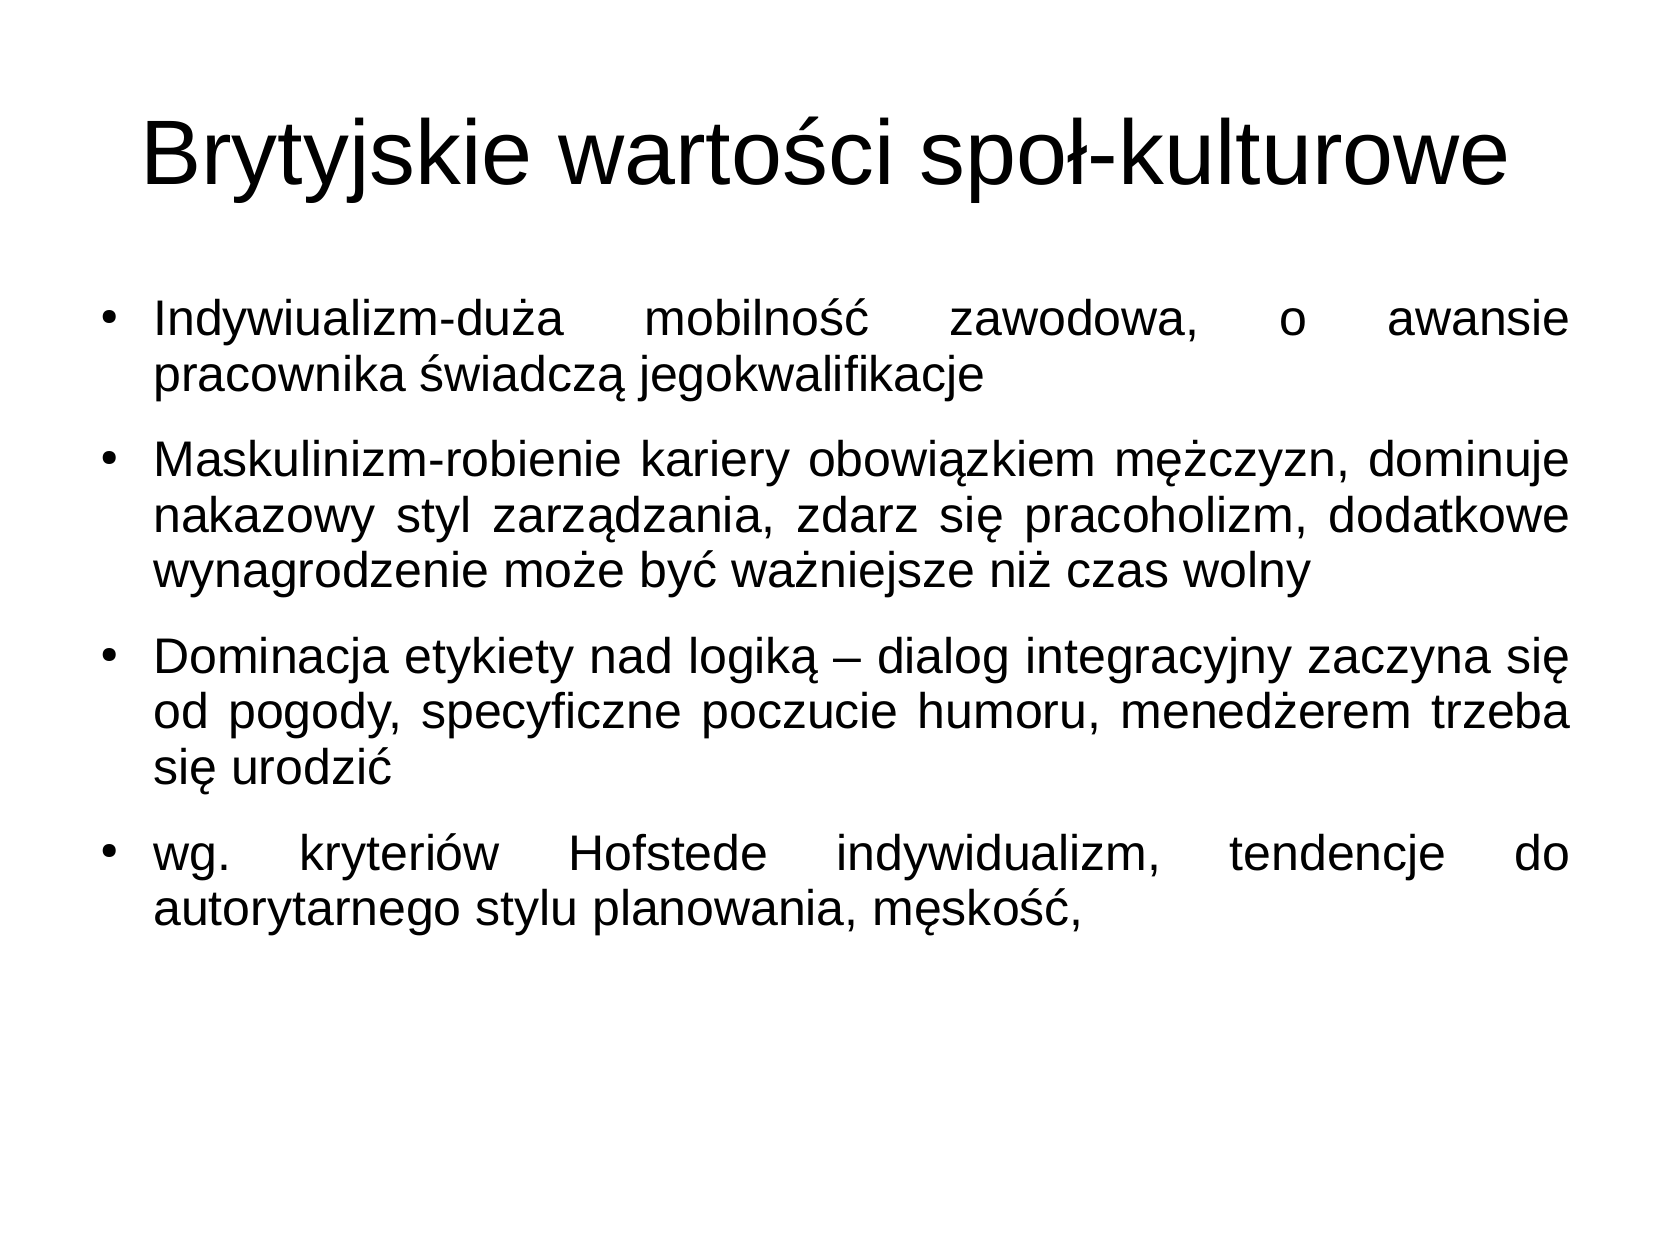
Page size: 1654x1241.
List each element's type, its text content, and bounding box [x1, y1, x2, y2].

list Indywiualizm-duża mobilność zawodowa, o awansie pracownika świadczą jegokwalifikacje Maskulinizm-robienie kariery obowiązkiem mężczyzn, dominuje nakazowy styl zarządzania, zdarz się pracoholizm, dodatkowe wynagrodzenie może być ważniejsze niż czas wolny Dominacja etykiety nad logiką – dialog integracyjny zaczyna się od pogody, specyficzne poczucie humoru, menedżerem trzeba się urodzić wg. kryteriów Hofstede indywidualizm, tendencje do autorytarnego stylu planowania, męskość, [82, 290, 1571, 1109]
title Brytyjskie wartości społ-kulturowe [82, 49, 1571, 257]
